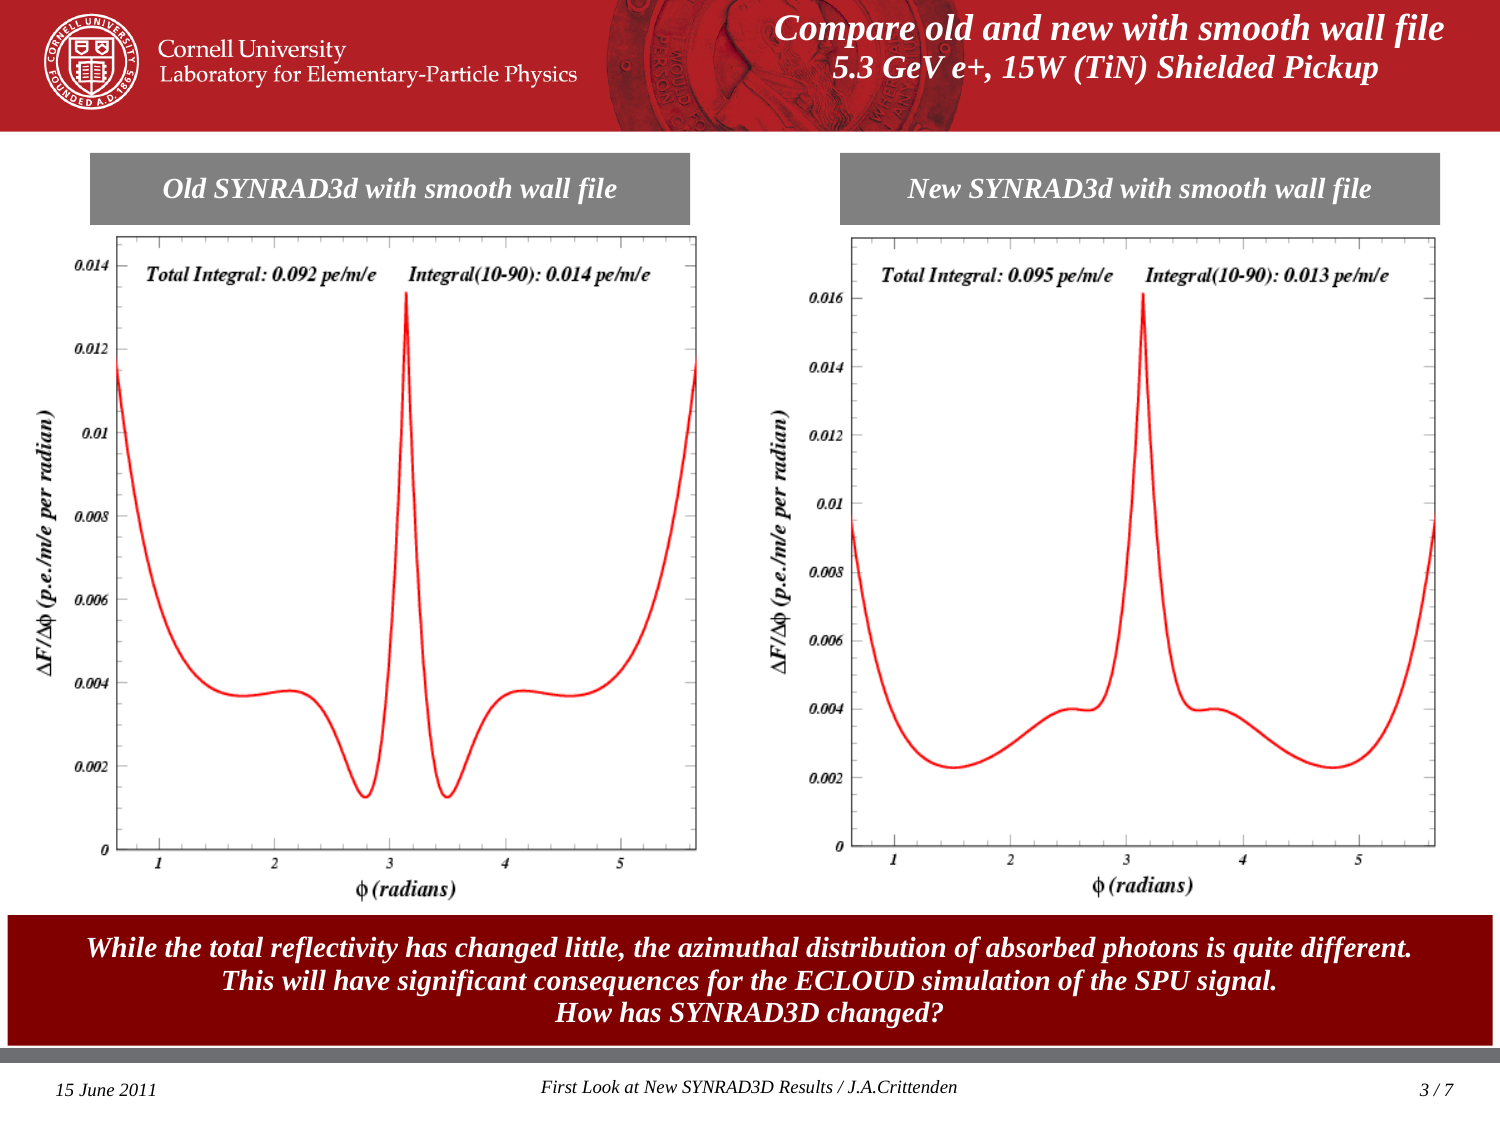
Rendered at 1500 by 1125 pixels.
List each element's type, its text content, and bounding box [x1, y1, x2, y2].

picture [30, 227, 713, 904]
text_box While the total reflectivity has changed little, the azimuthal distribution of absorbed photons is quite different. This will have significant consequences for the ECLOUD simulation of the SPU signal. How has SYNRAD3D changed? [7, 915, 1493, 1046]
text_box Compare old and new with smooth wall file 5.3 GeV e+, 15W (TiN) Shielded Pickup [712, 0, 1500, 113]
text_box Old SYNRAD3d with smooth wall file [90, 152, 691, 225]
text_box New SYNRAD3d with smooth wall file [840, 152, 1441, 225]
picture [763, 227, 1447, 904]
picture [0, 0, 1500, 132]
